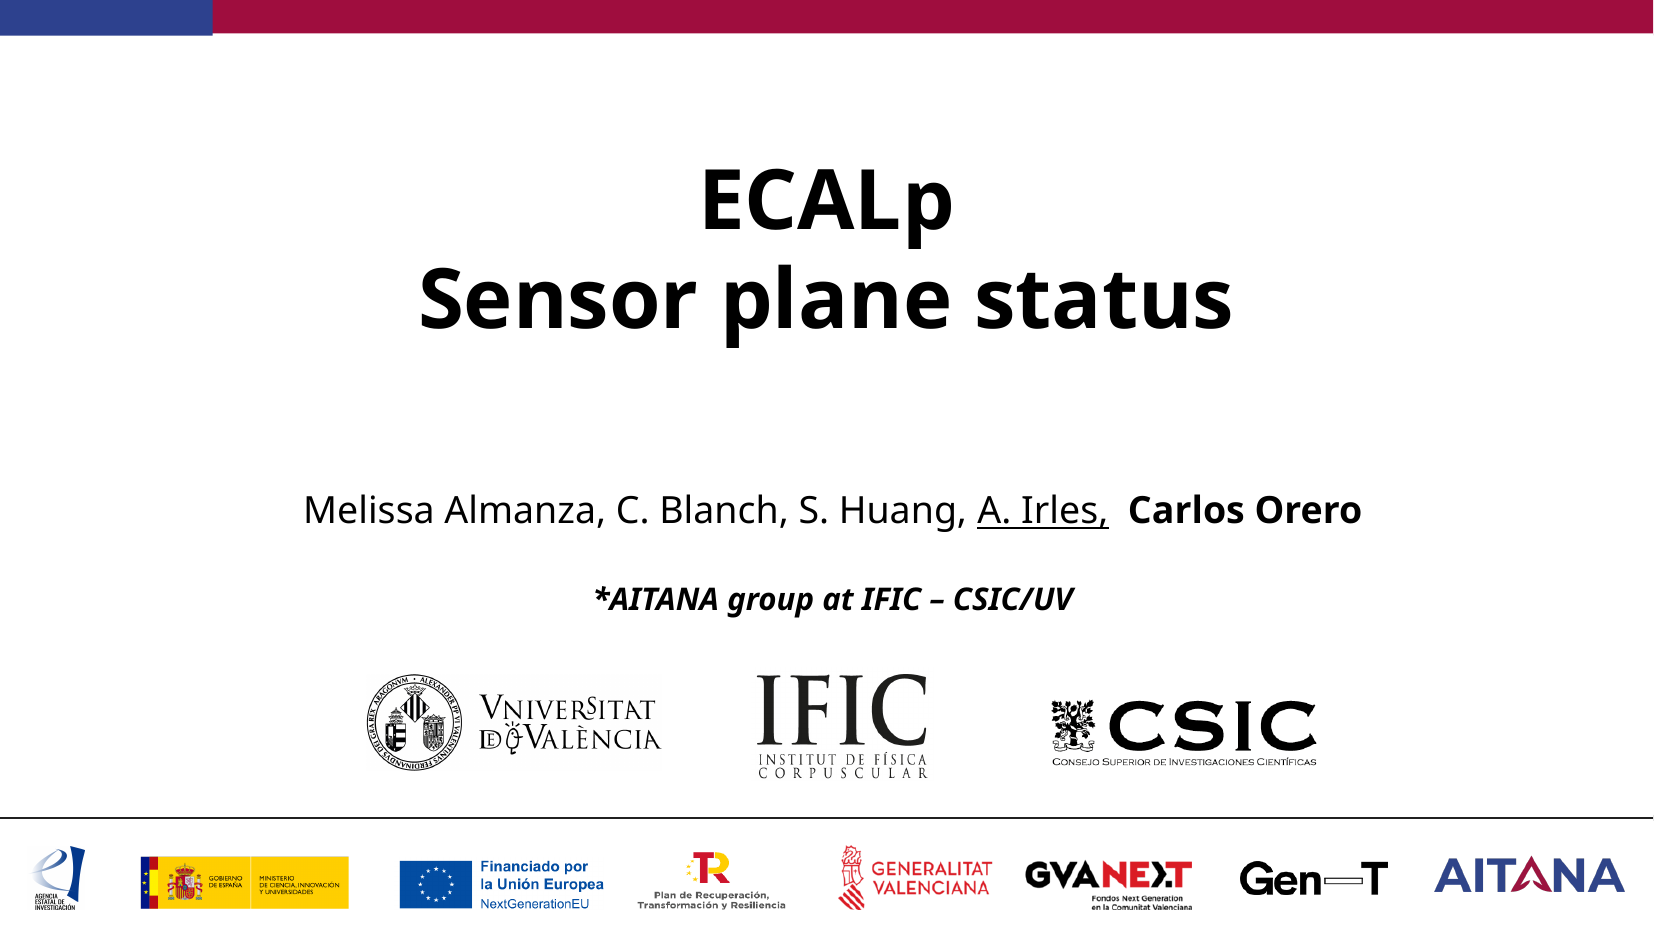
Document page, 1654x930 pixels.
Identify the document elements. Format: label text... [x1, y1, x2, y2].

title ECALp Sensor plane status [0, 93, 1654, 398]
